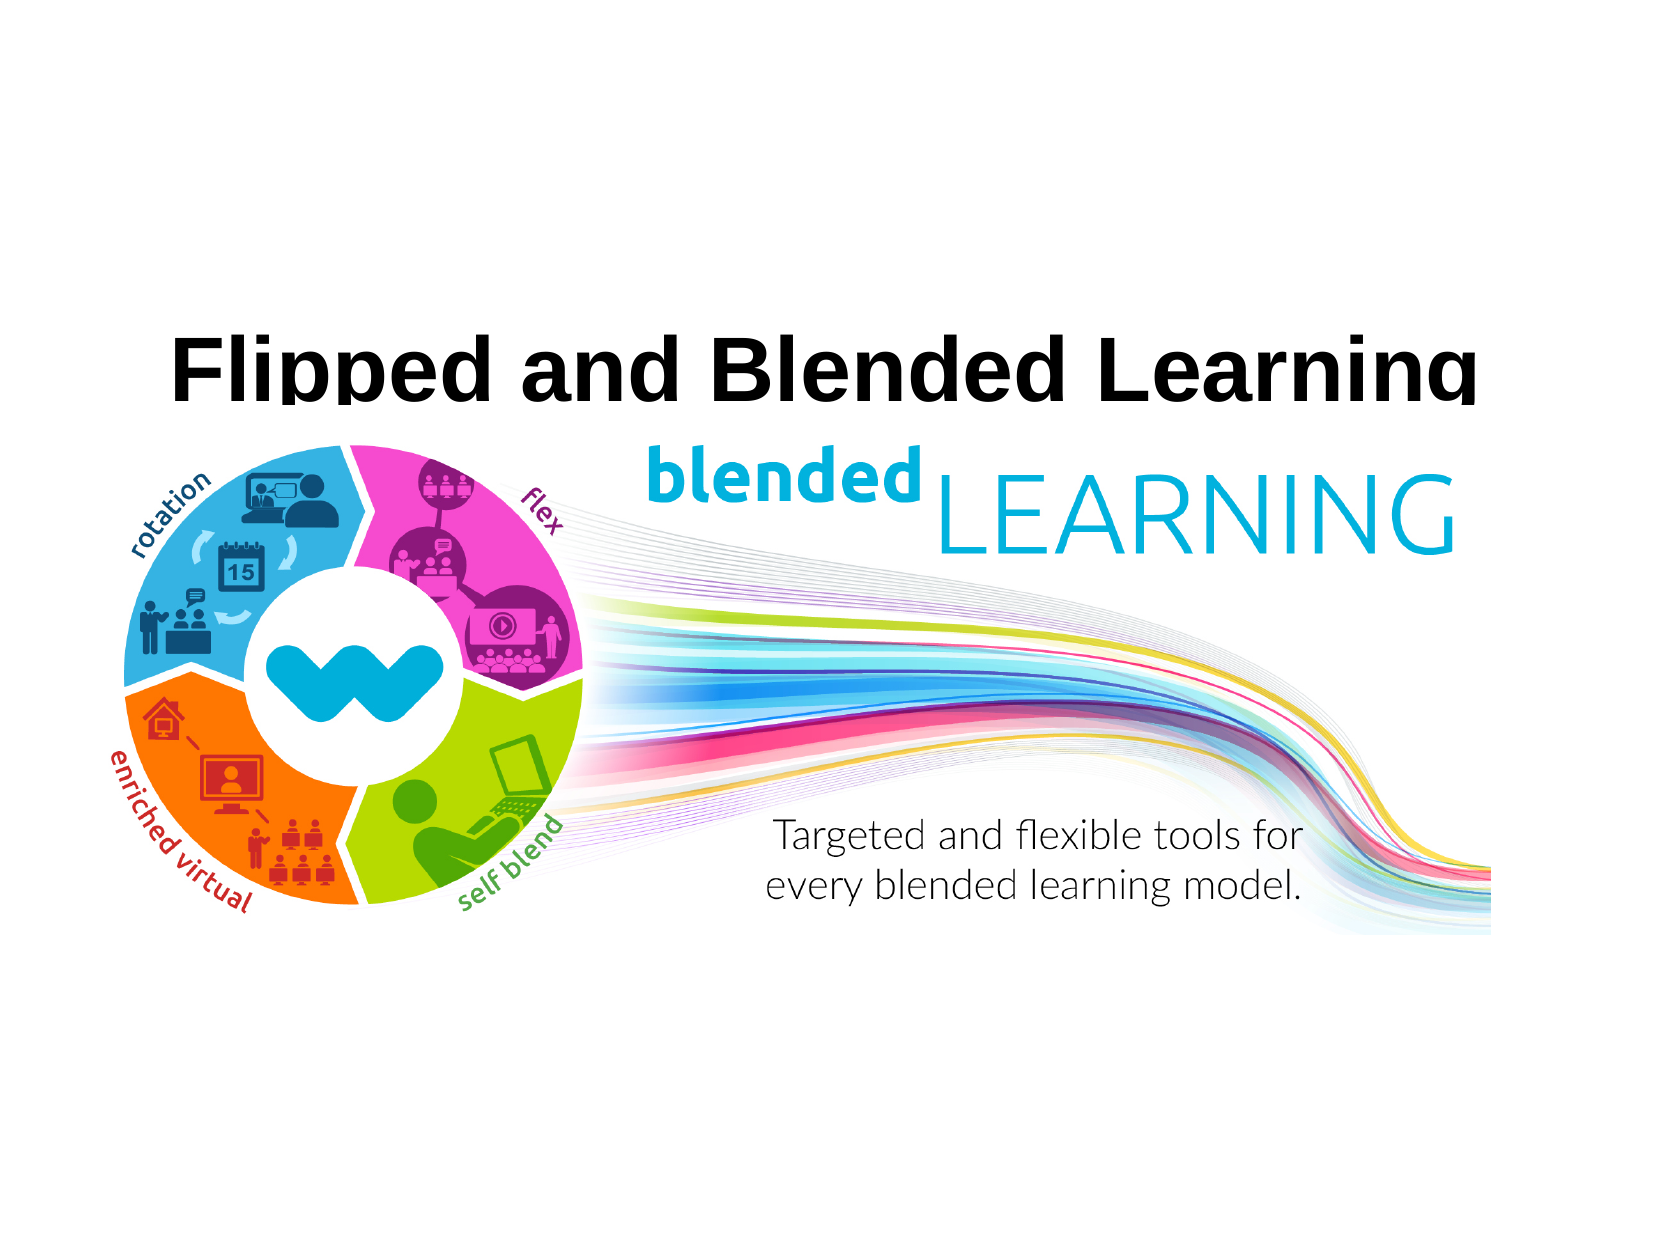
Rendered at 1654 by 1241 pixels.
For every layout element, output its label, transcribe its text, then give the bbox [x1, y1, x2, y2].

title Flipped and Blended Learning [82, 49, 1571, 571]
list [75, 270, 1564, 991]
picture [82, 405, 1491, 935]
